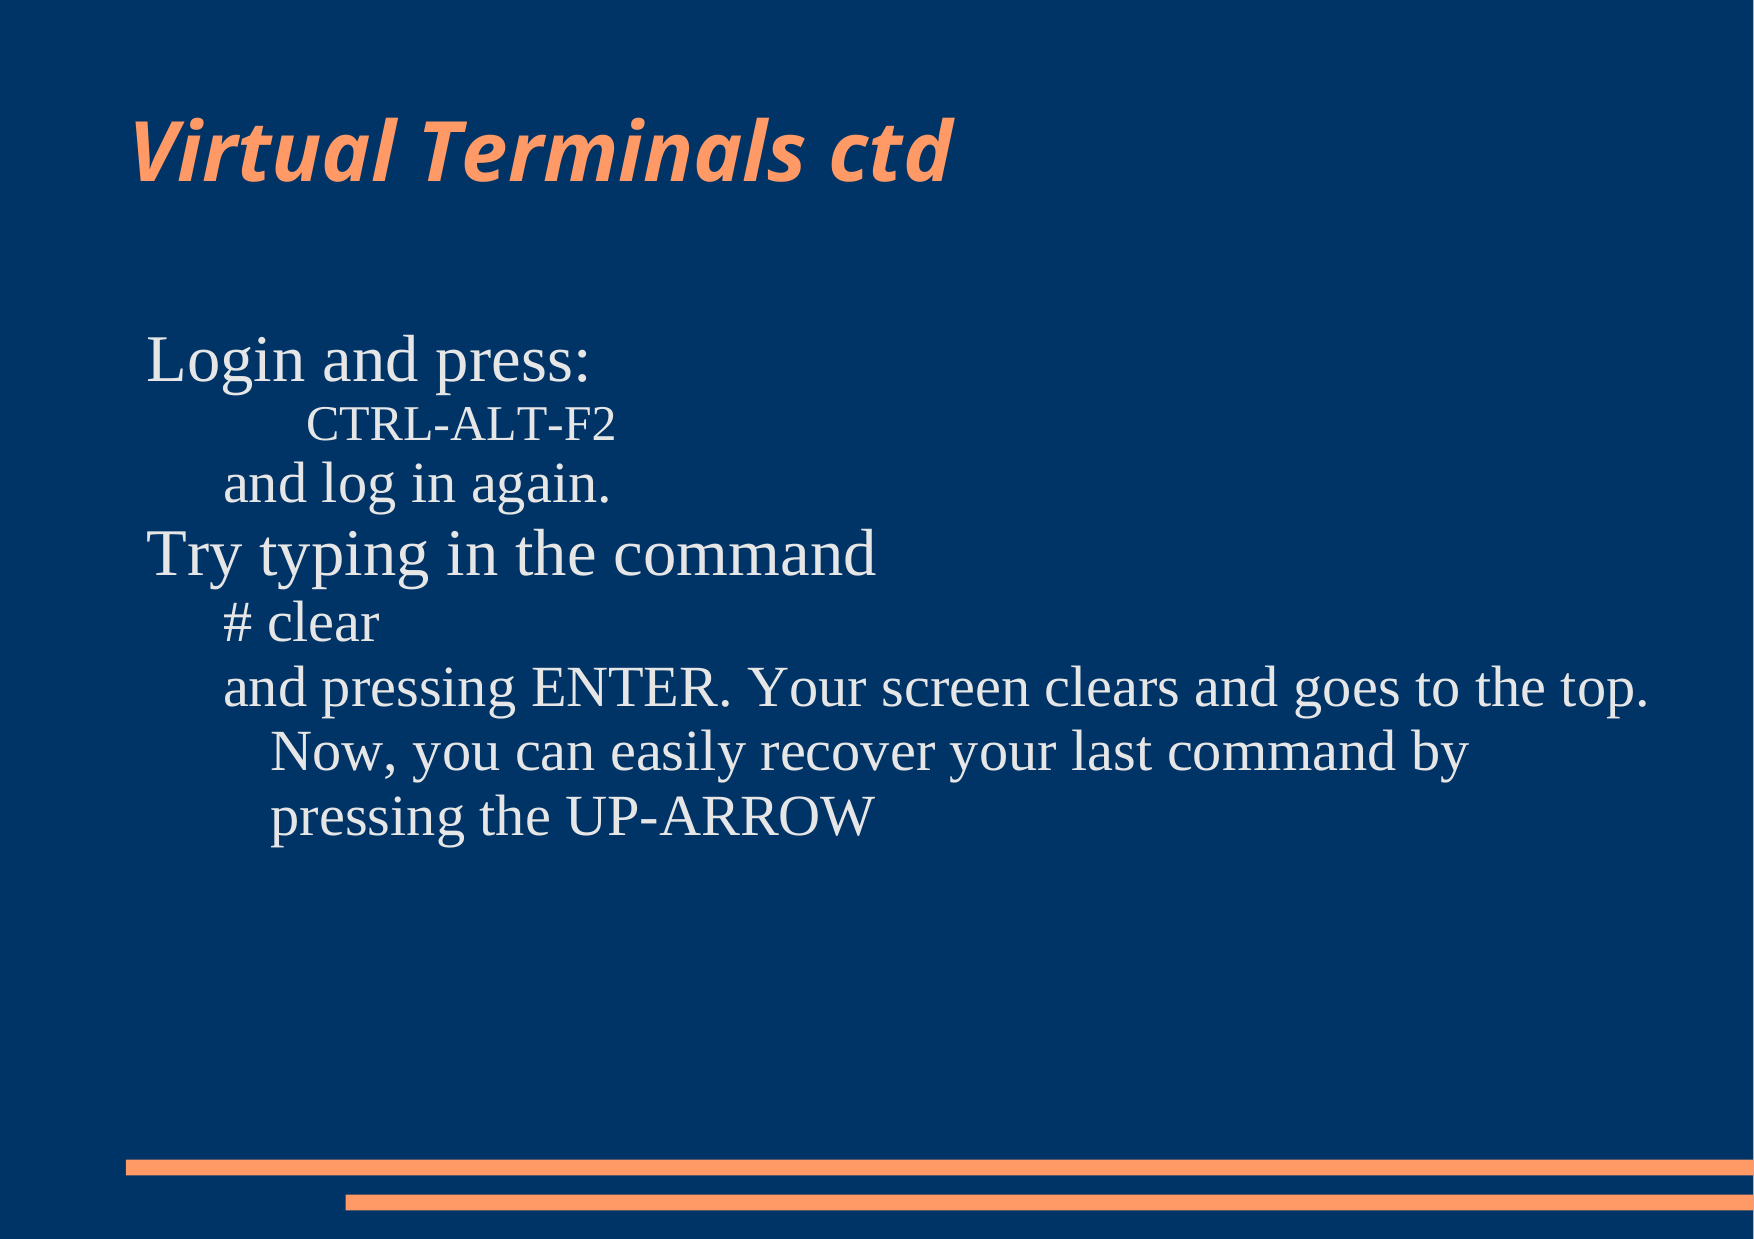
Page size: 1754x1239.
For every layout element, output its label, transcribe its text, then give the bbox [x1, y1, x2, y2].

list Login and press: CTRL-ALT-F2 and log in again. Try typing in the command # clear and pressing ENTER. Your screen clears and goes to the top. Now, you can easily recover your last command by pressing the UP-ARROW [128, 321, 1655, 1131]
title Virtual Terminals ctd [128, 46, 1627, 253]
